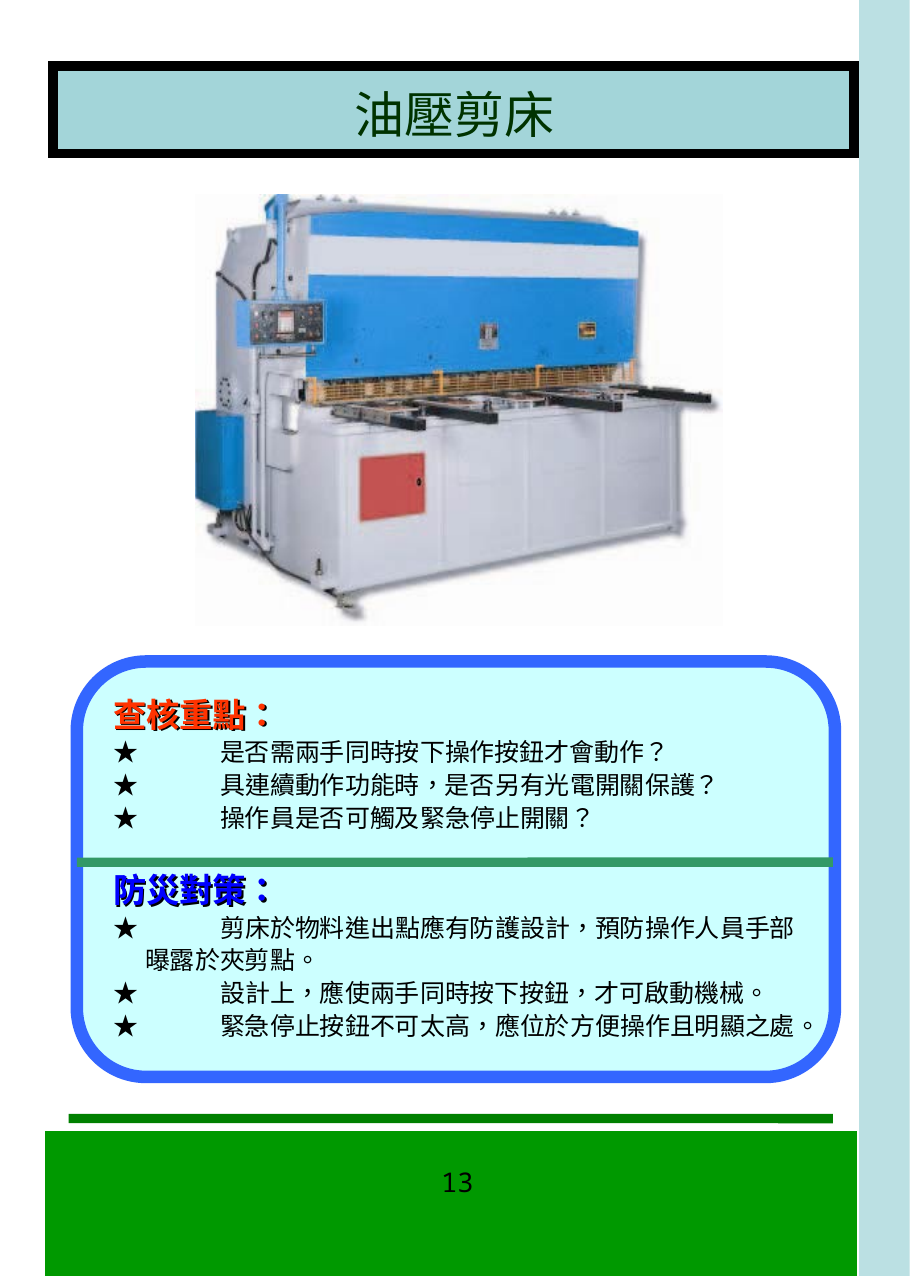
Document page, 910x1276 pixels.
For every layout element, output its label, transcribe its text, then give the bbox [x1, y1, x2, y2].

text_box 油壓剪床 [328, 75, 581, 152]
picture [195, 194, 723, 627]
text_box [859, 0, 910, 1276]
text_box 13 [422, 1157, 493, 1207]
text_box 查核重點： ★ 是否需兩手同時按下操作按鈕才會動作？ ★ 具連續動作功能時，是否另有光電開關保護？ ★ 操作員是否可觸及緊急停止開關？ 防災對策： ★ 剪床於物料進出點應有防護設計，預防操作人員手部曝露於夾剪點。 ★ 設計上，應使兩手同時按下按鈕，才可啟動機械。 ★ 緊急停止按鈕不可太高，應位於方便操作且明顯之處。 [76, 661, 835, 1077]
